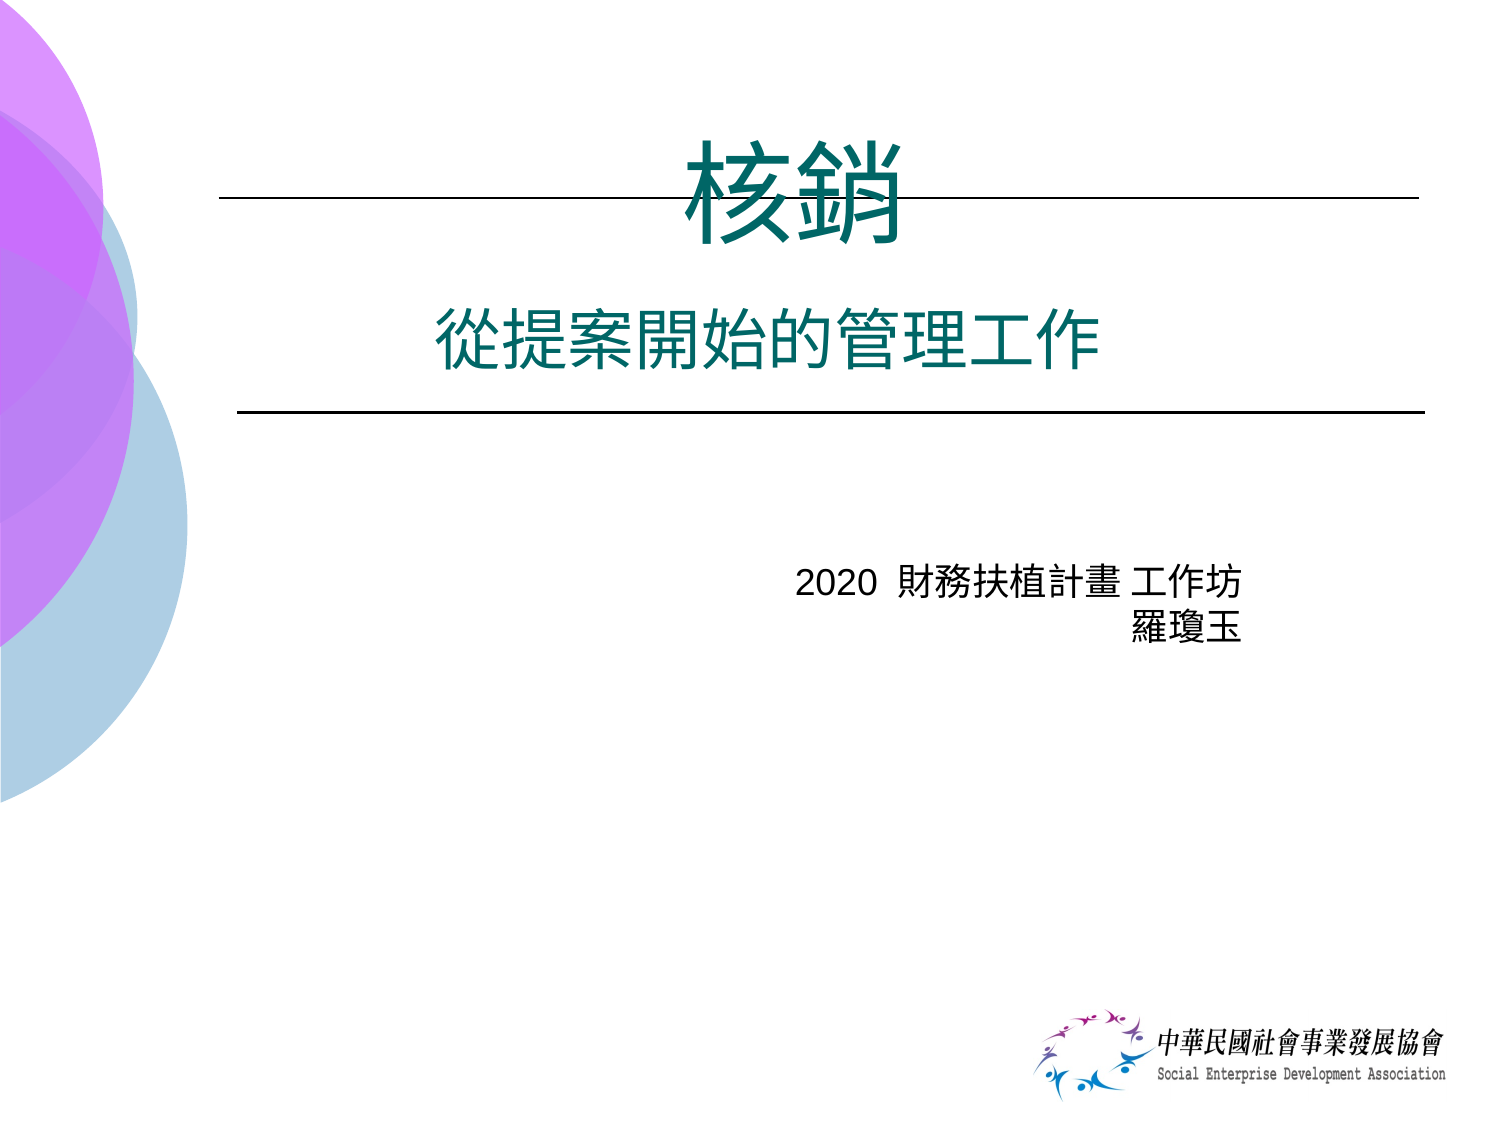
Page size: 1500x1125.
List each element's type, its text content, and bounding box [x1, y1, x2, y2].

text_box 2020 財務扶植計畫 工作坊 羅瓊玉 [371, 550, 1258, 656]
picture [1033, 1009, 1447, 1102]
text_box 核銷 從提案開始的管理工作 [147, 113, 1389, 386]
